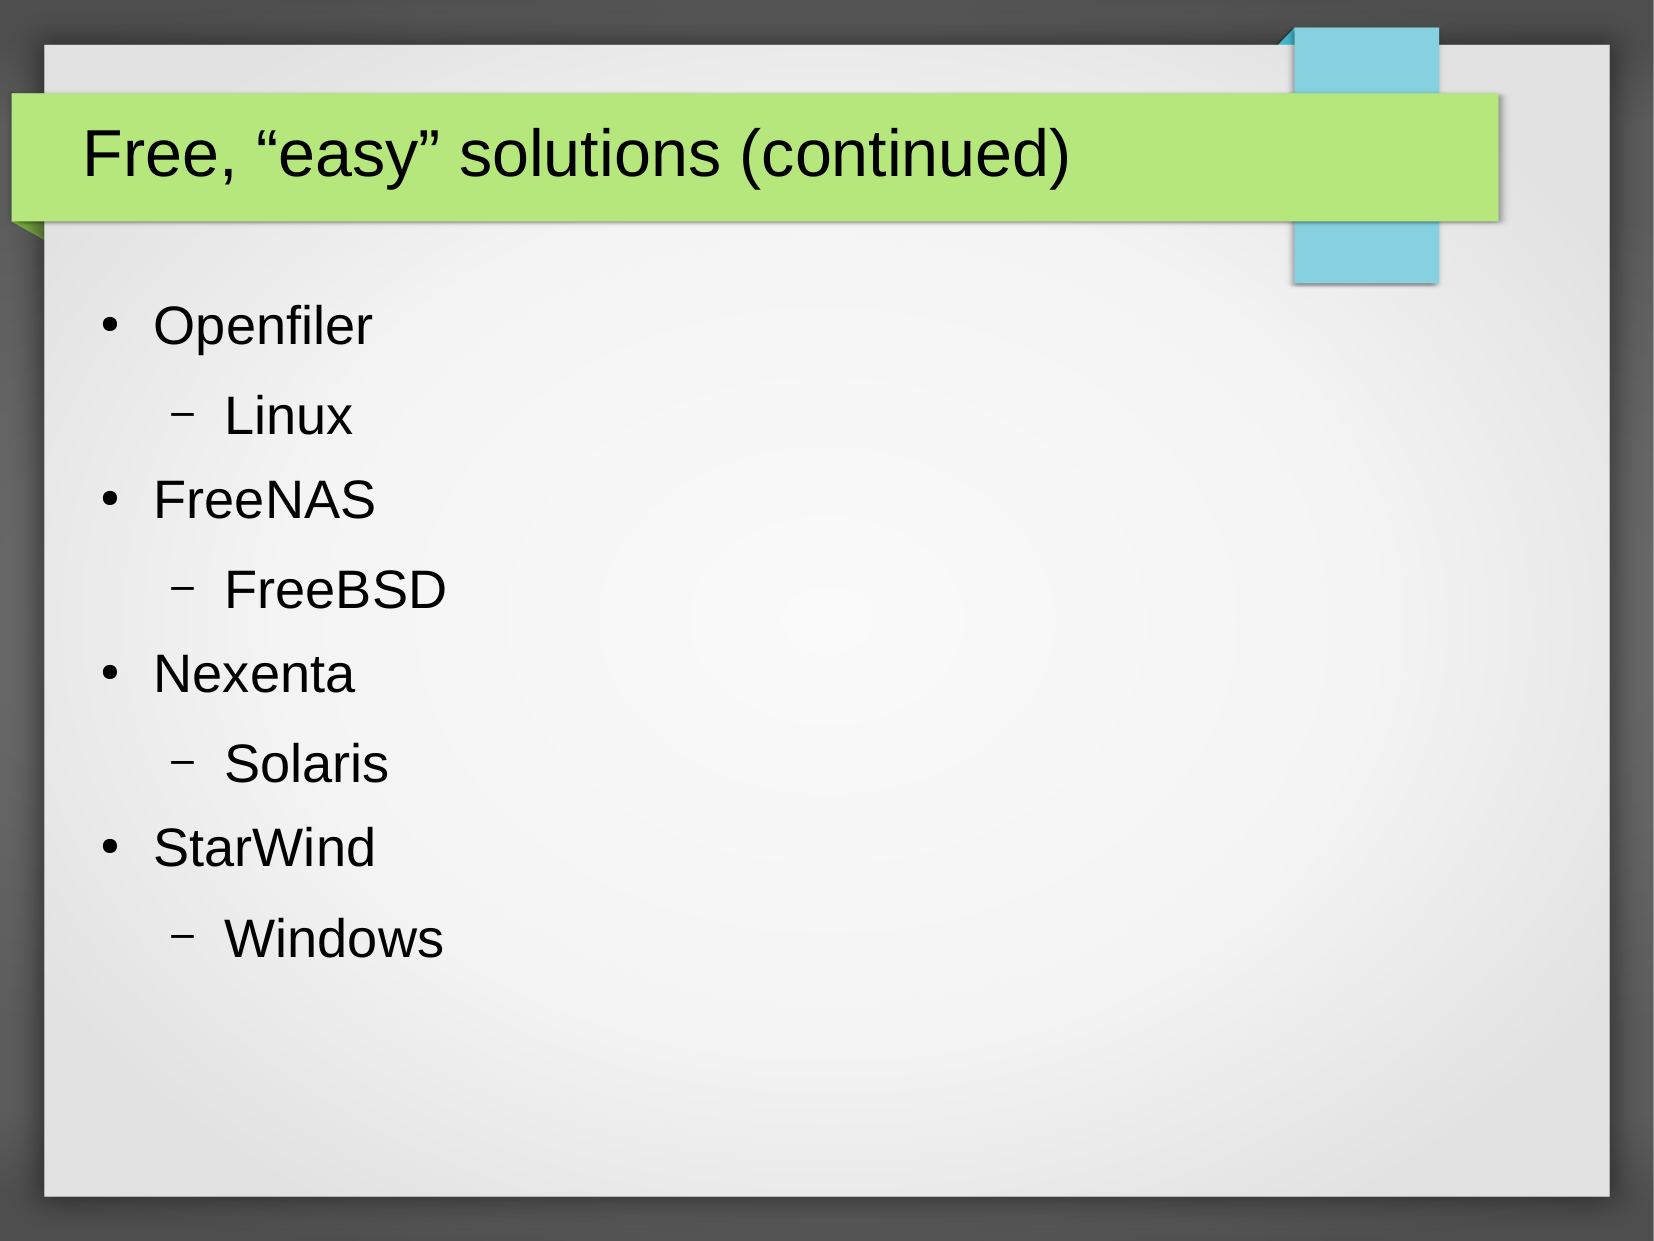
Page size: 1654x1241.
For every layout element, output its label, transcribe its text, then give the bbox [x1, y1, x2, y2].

list Openfiler Linux FreeNAS FreeBSD Nexenta Solaris StarWind Windows [82, 295, 1571, 1015]
title Free, “easy” solutions (continued) [82, 94, 1264, 213]
picture [0, 0, 1654, 1241]
